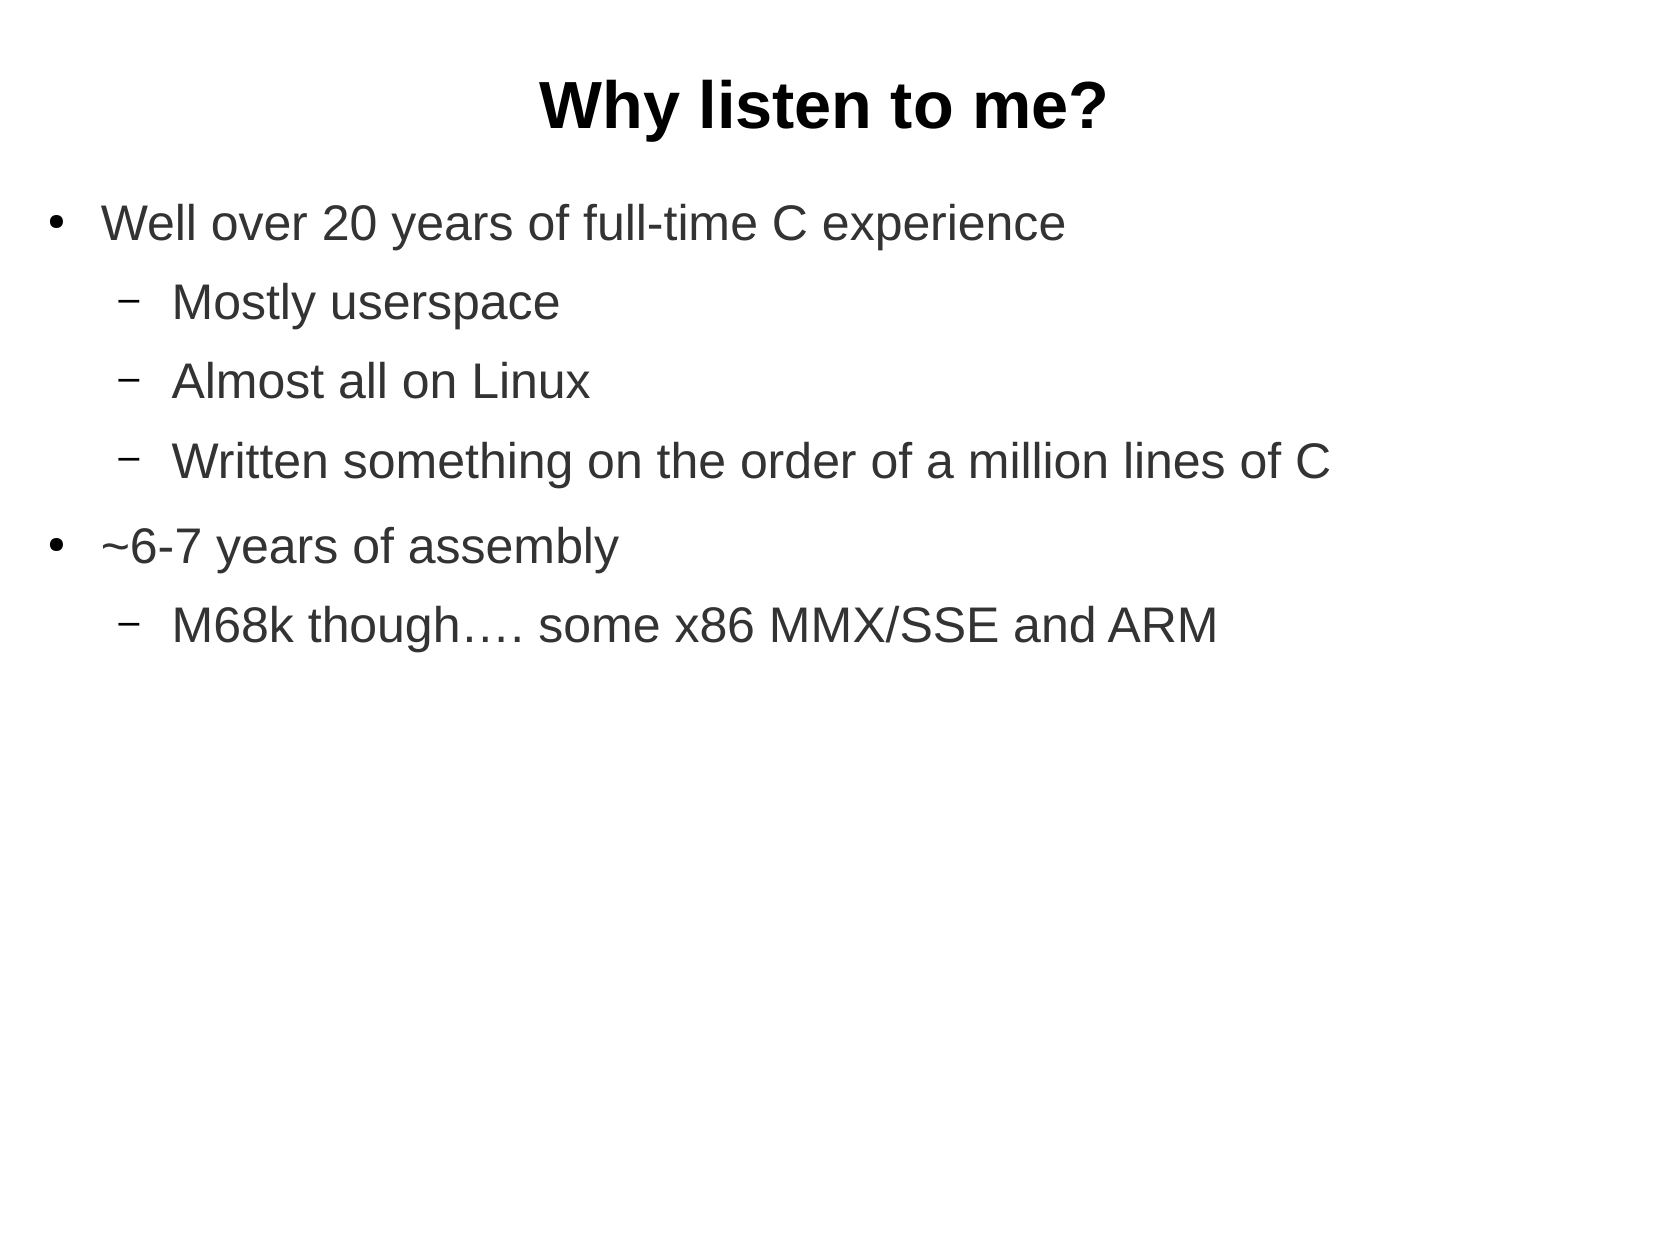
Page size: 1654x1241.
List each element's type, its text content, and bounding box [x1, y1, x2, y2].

title Why listen to me? [30, 30, 1621, 181]
list Well over 20 years of full-time C experience Mostly userspace Almost all on Linux Written something on the order of a million lines of C ~6-7 years of assembly M68k though…. some x86 MMX/SSE and ARM [30, 195, 1621, 1216]
